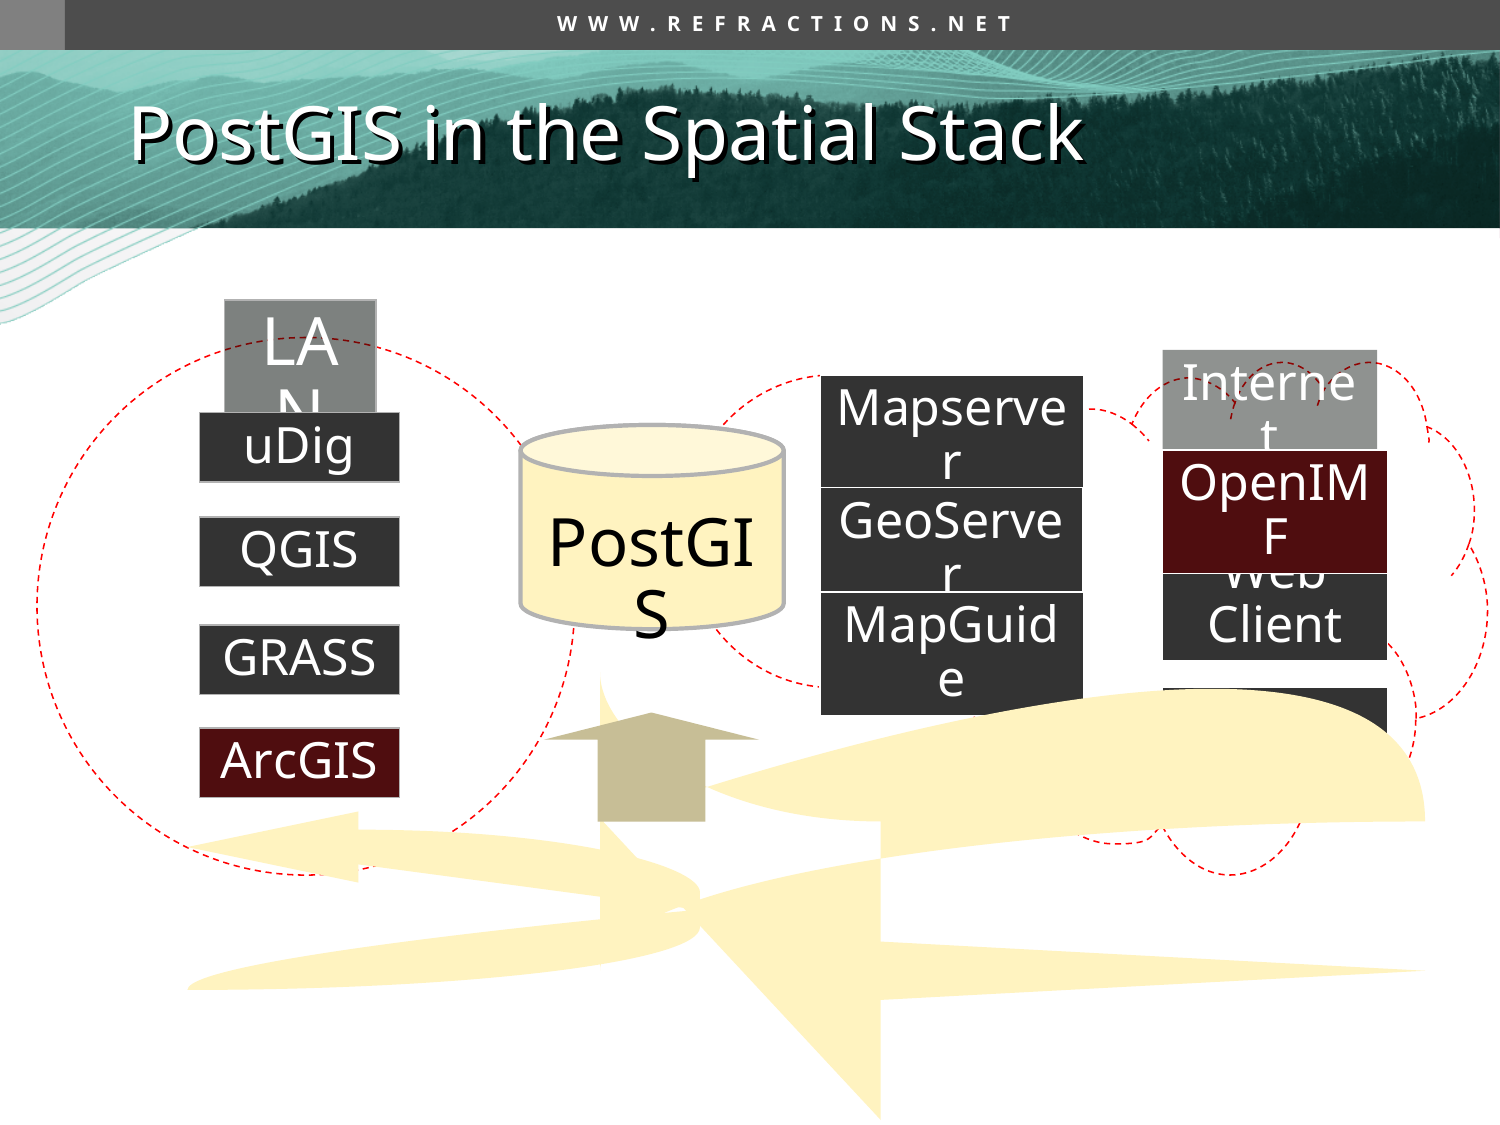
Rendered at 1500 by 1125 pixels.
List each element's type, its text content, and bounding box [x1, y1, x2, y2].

text_box Web Client [1162, 574, 1388, 661]
text_box GRASS [199, 624, 400, 695]
text_box uDig [1162, 687, 1388, 733]
picture [0, 50, 1500, 325]
text_box Mapserver [820, 374, 1085, 499]
text_box QGIS [199, 517, 400, 587]
text_box ArcGIS [199, 728, 400, 798]
text_box uDig [199, 412, 400, 482]
text_box GeoServer [820, 487, 1083, 591]
text_box Internet [1162, 349, 1378, 449]
text_box PostGIS [520, 501, 784, 661]
text_box [187, 672, 1426, 1121]
title PostGIS in the Spatial Stack [112, 49, 1388, 213]
text_box MapGuide [819, 591, 1084, 716]
text_box [520, 453, 784, 501]
text_box LAN [286, 399, 295, 412]
text_box LAN [224, 299, 376, 412]
text_box OpenIMF [1162, 449, 1388, 574]
